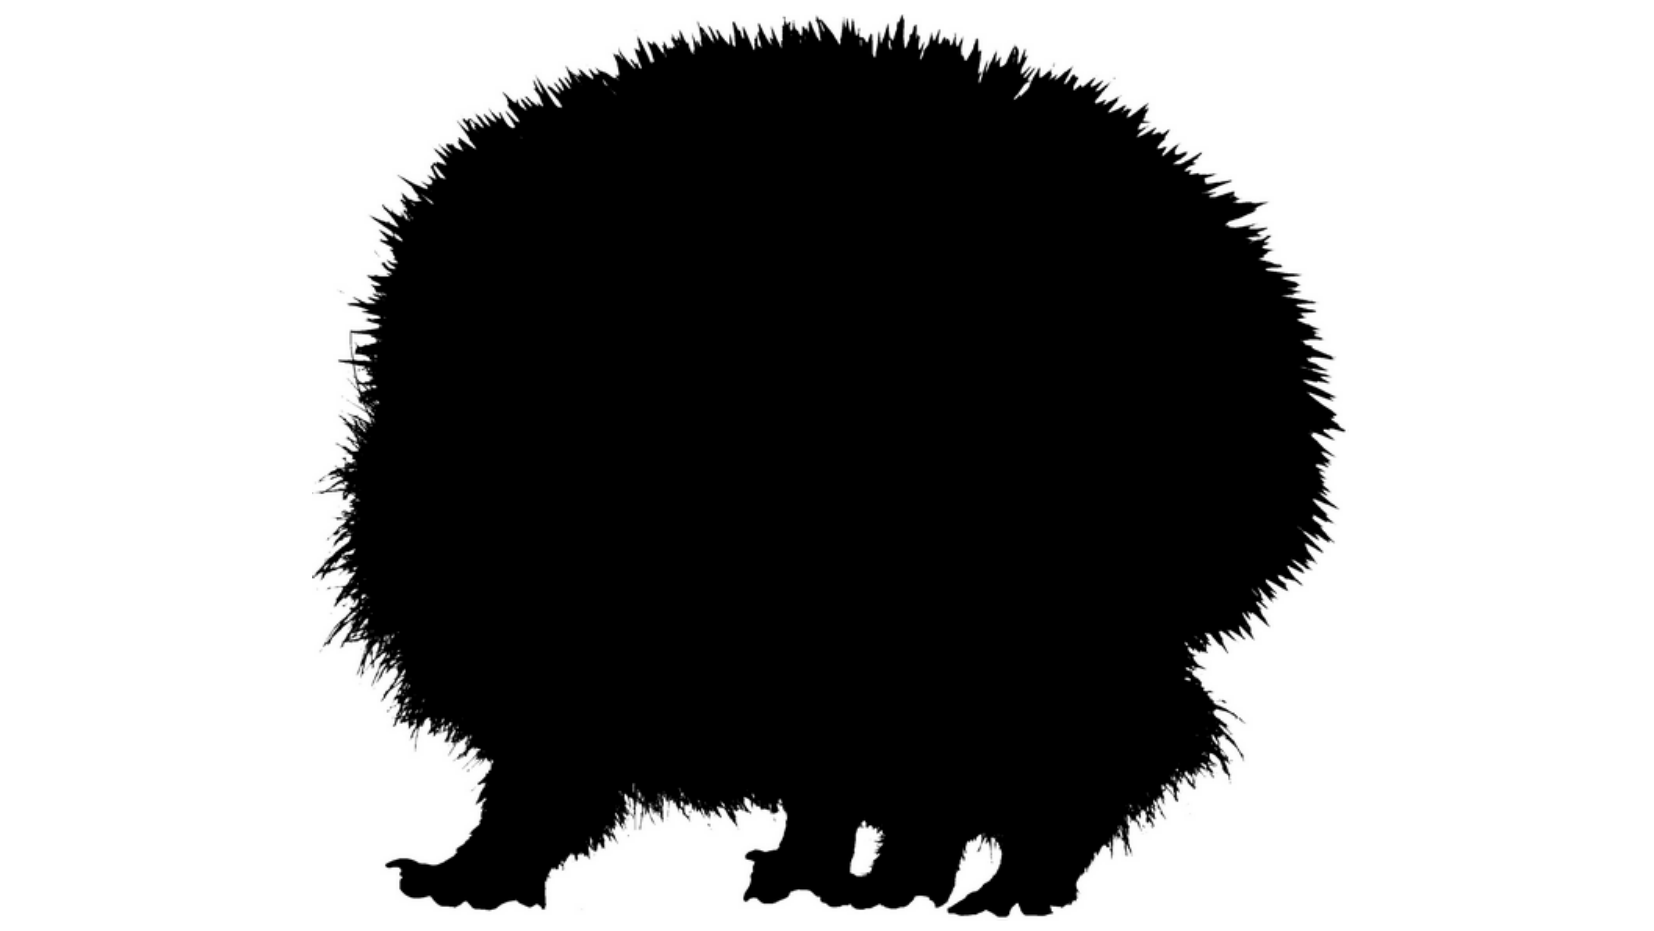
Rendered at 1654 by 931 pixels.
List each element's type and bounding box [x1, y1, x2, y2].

picture [312, 14, 1349, 921]
